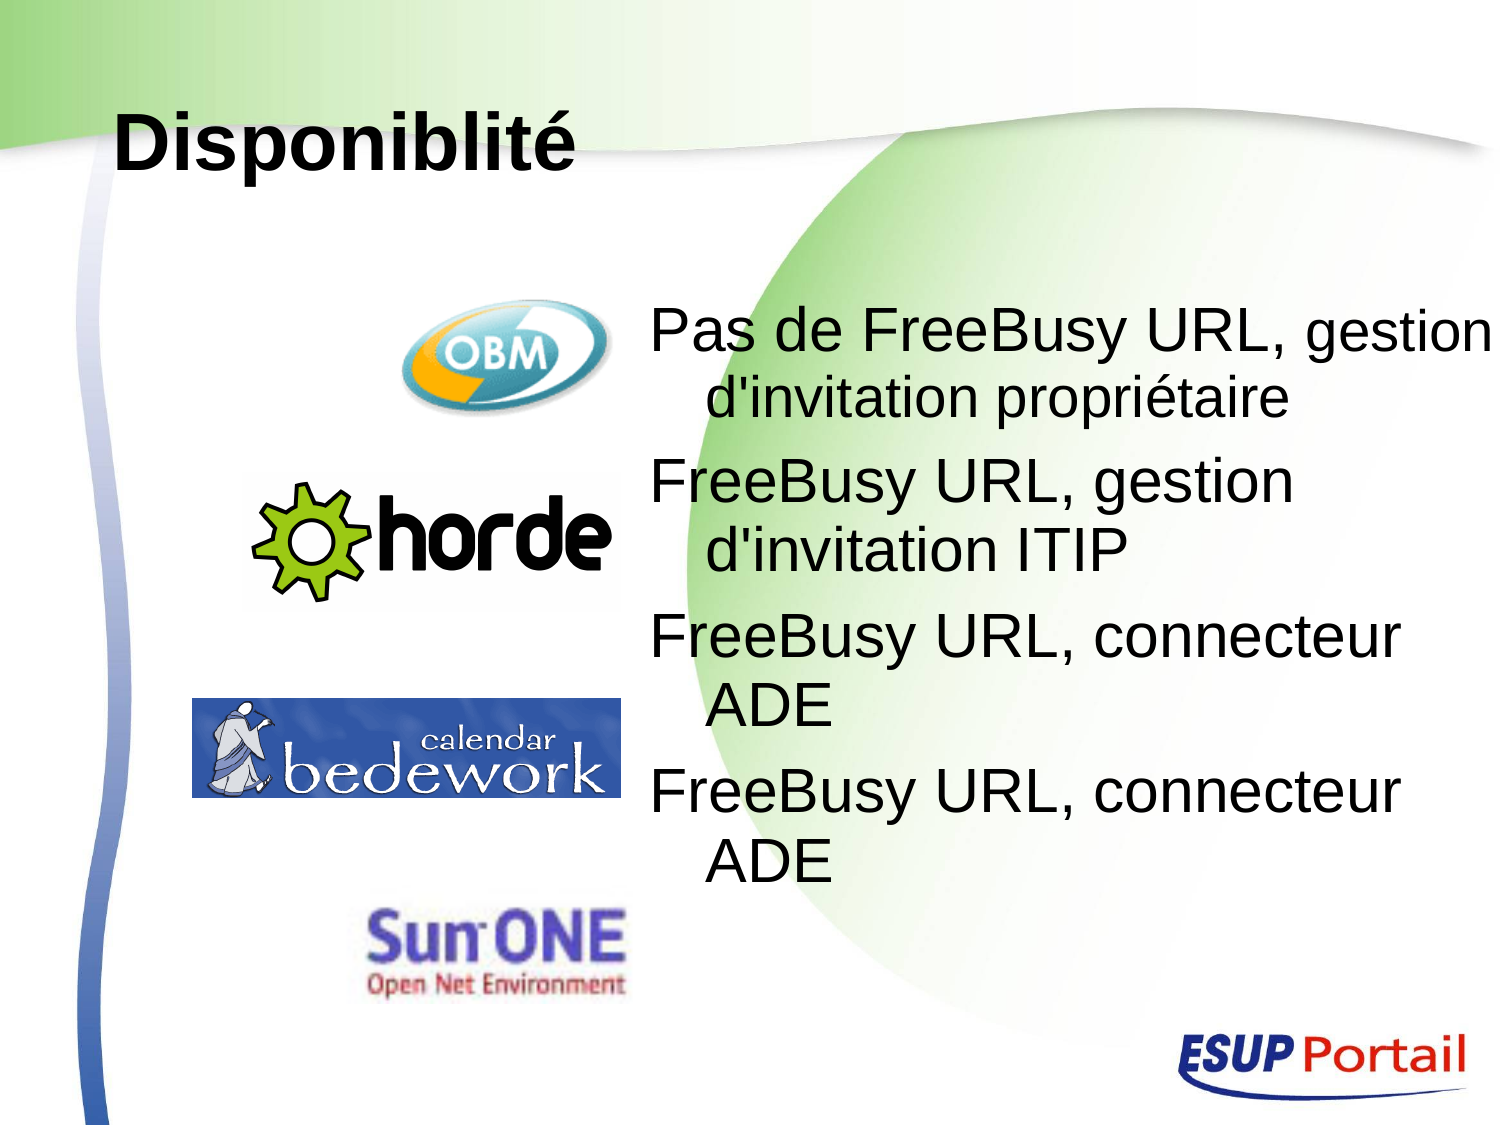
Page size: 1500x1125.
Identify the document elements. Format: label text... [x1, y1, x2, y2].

list Pas de FreeBusy URL, gestion d'invitation propriétaire FreeBusy URL, gestion d'invitation ITIP FreeBusy URL, connecteur ADE FreeBusy URL, connecteur ADE [649, 295, 1500, 1079]
picture [0, 0, 1500, 1125]
title Disponiblité [112, 29, 1388, 256]
